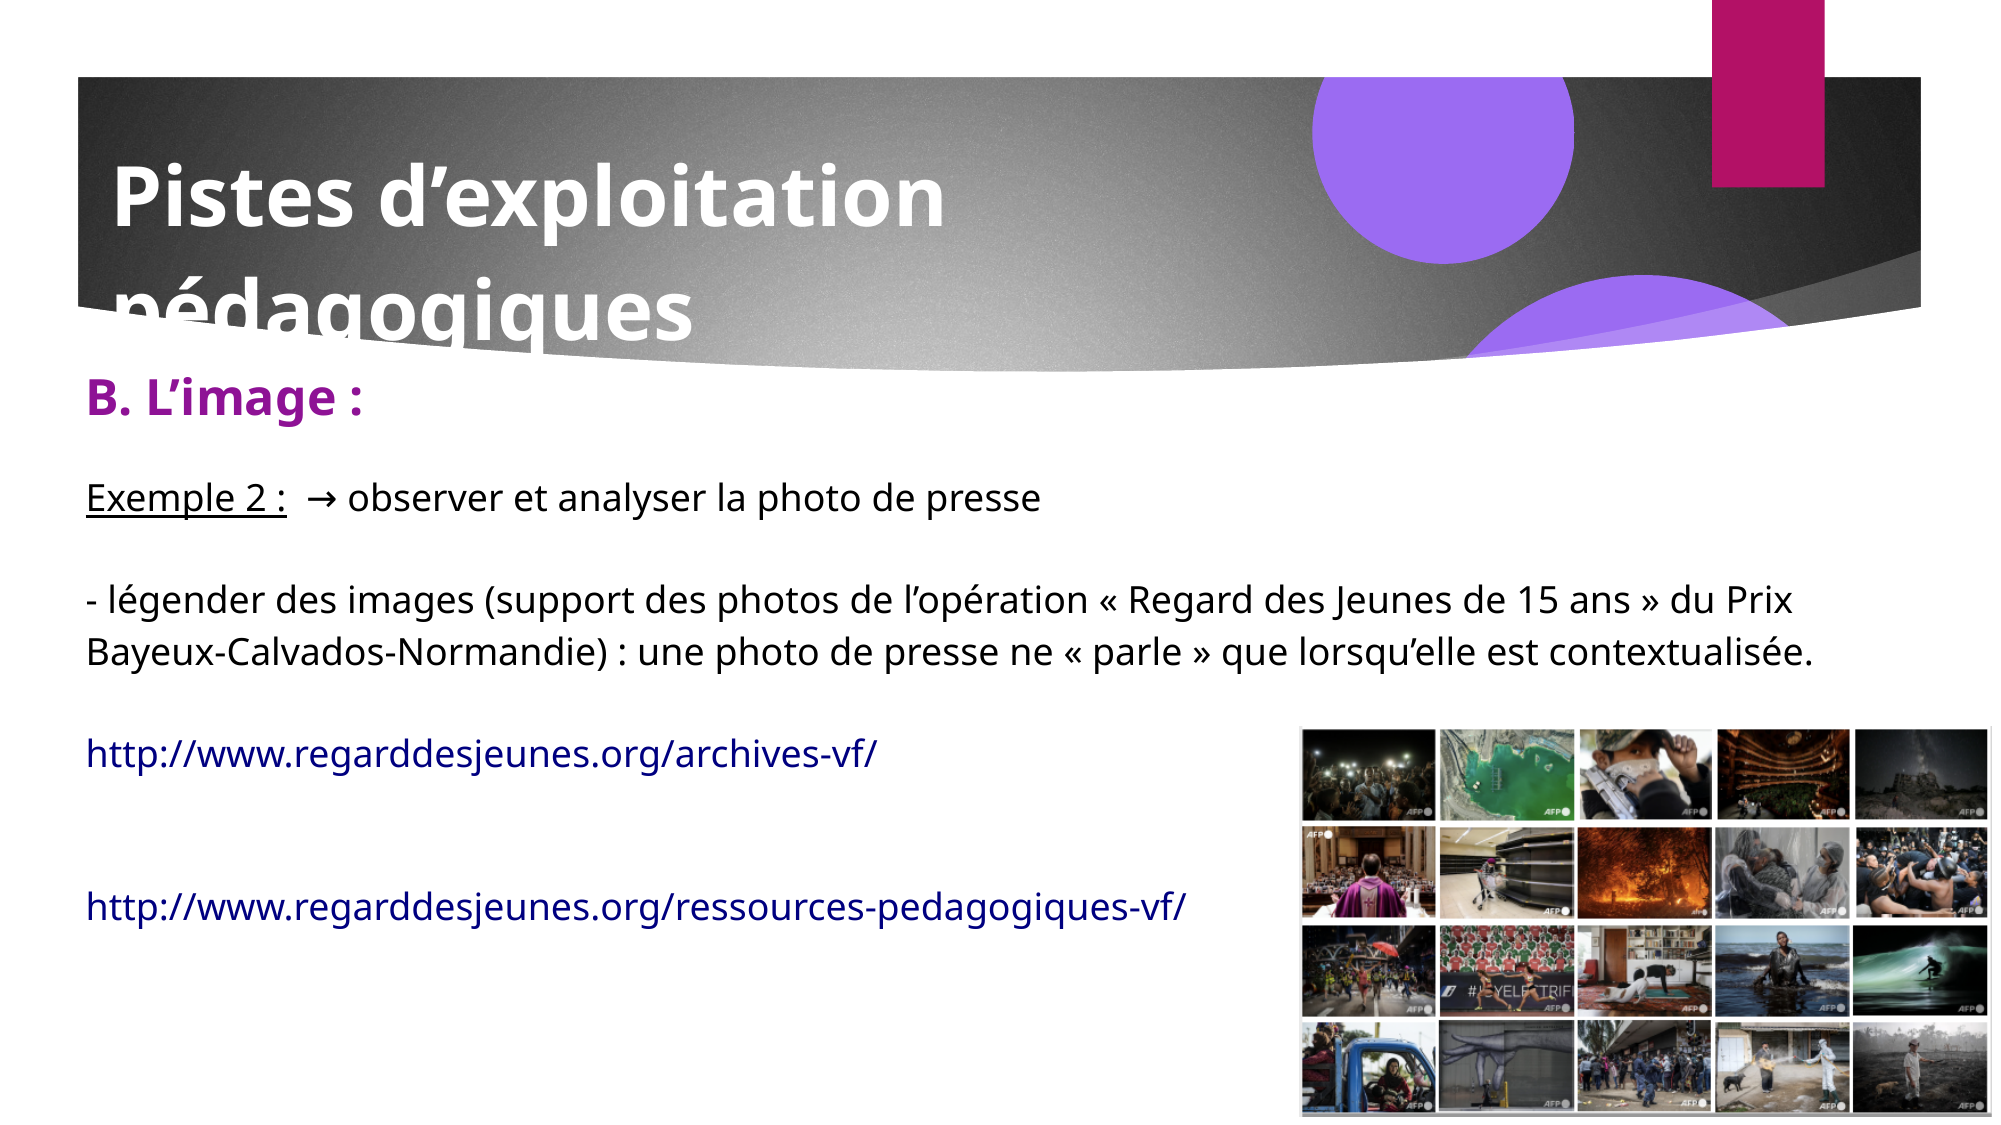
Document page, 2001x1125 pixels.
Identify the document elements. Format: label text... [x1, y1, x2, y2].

picture [385, 326, 400, 331]
picture [280, 326, 295, 331]
picture [79, 78, 1323, 310]
picture [568, 326, 583, 331]
picture [1548, 78, 1920, 300]
picture [360, 326, 388, 341]
title Pistes d’exploitation pédagogiques [110, 177, 1548, 326]
picture [308, 326, 322, 335]
text_box B. L’image : Exemple 2 : → observer et analyser la photo de presse - légender des images (support des photos de l’opération « Regard des Jeunes de 15 ans » du Prix Bayeux-Calvados-Normandie) : une photo de presse ne « parle » que lorsqu’elle est contextualisée. http://www.regarddesjeunes.org/archives-vf/ http://www.regarddesjeunes.org/ressources-pedagogiques-vf/ [70, 354, 1878, 1117]
picture [515, 326, 530, 331]
picture [332, 326, 347, 331]
picture [391, 326, 452, 347]
picture [543, 326, 1497, 354]
picture [463, 326, 531, 353]
picture [436, 326, 451, 331]
picture [1299, 726, 1993, 1117]
